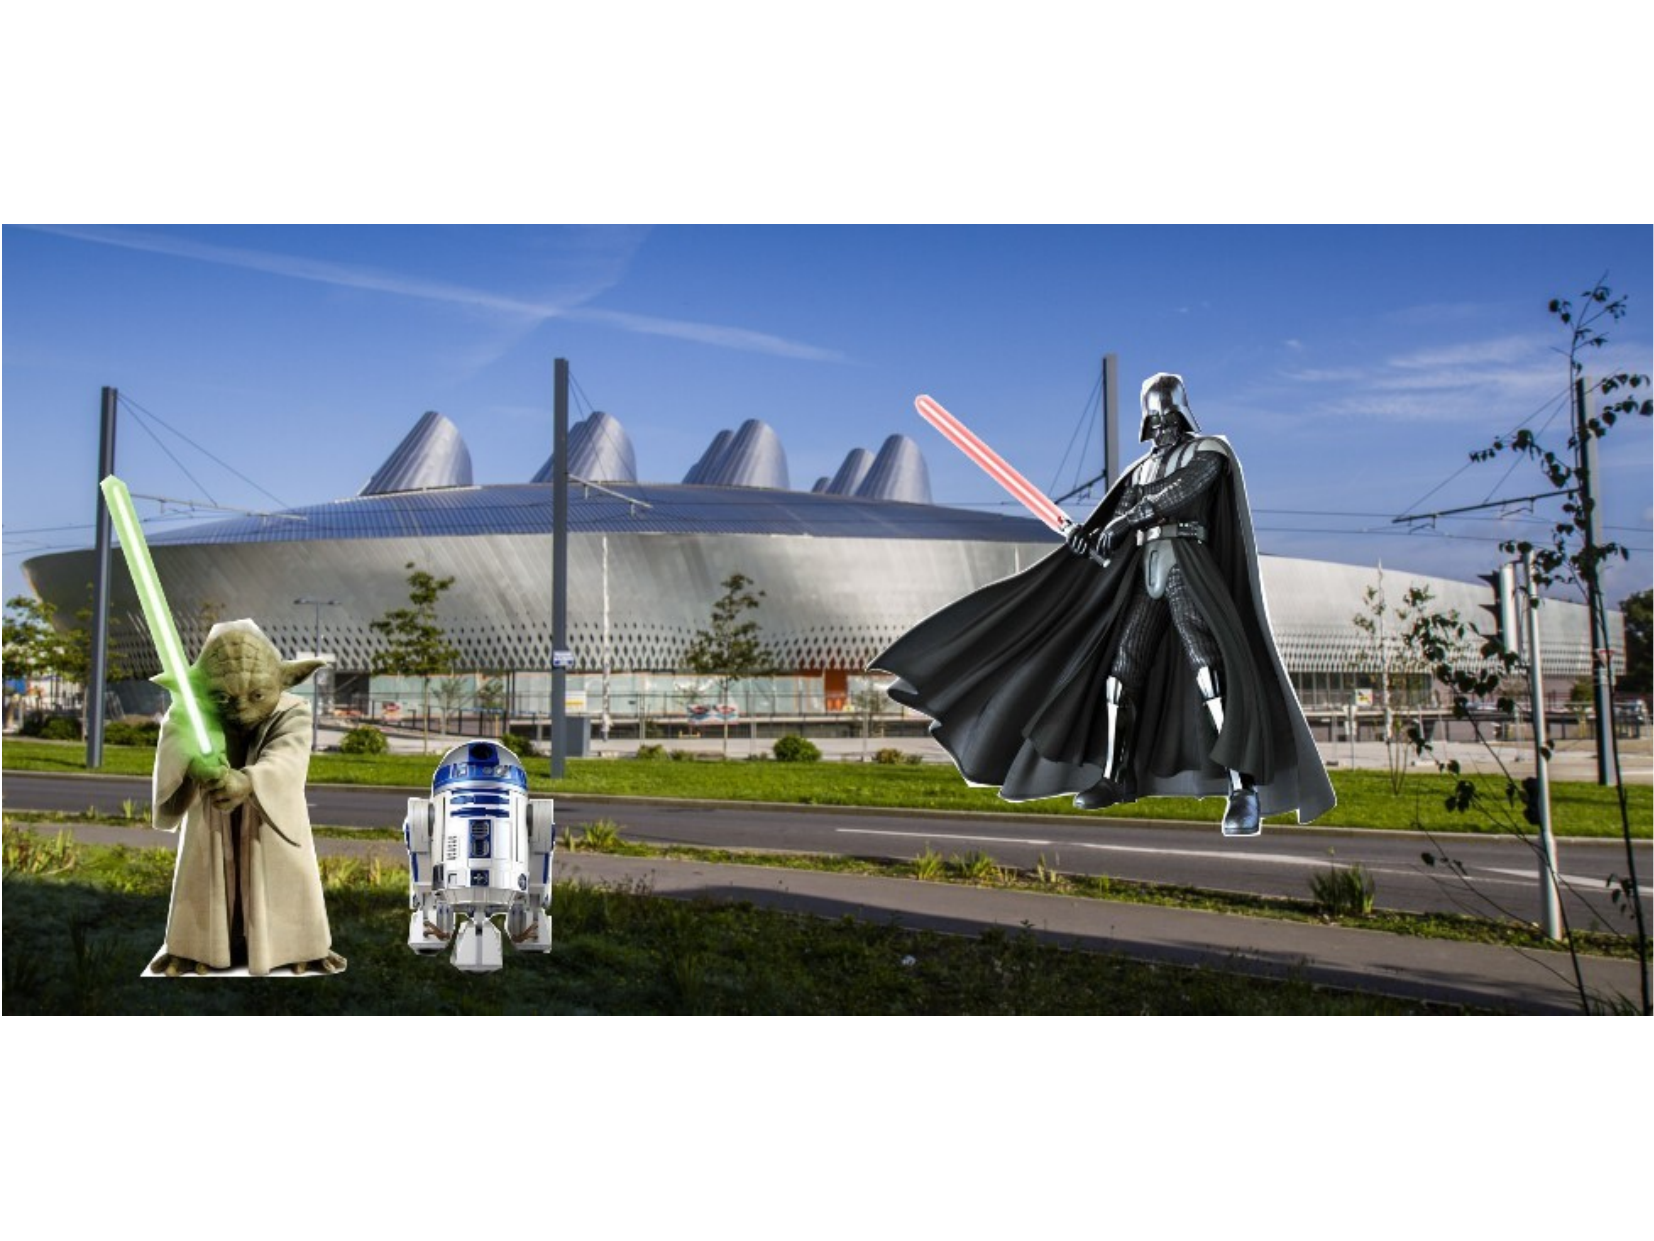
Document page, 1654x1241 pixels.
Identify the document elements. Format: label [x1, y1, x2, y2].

picture [2, 224, 1654, 1016]
